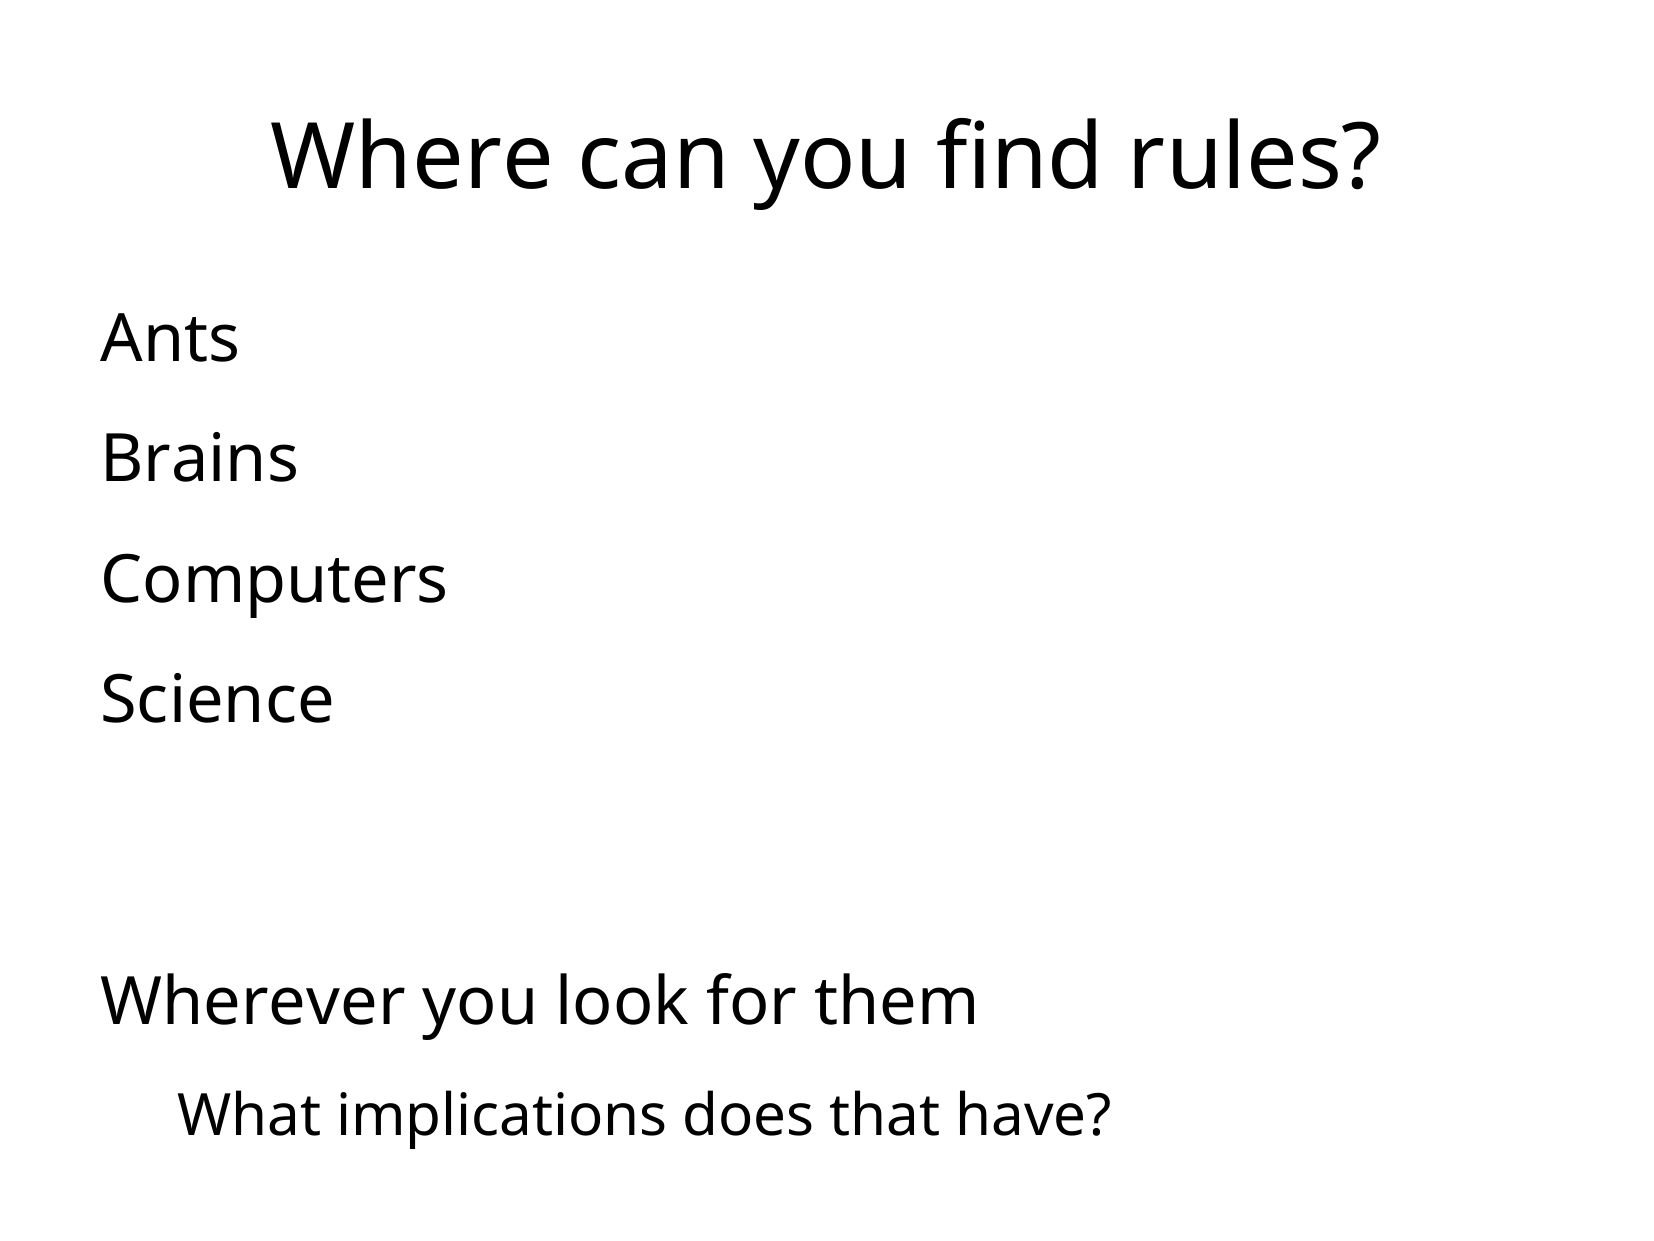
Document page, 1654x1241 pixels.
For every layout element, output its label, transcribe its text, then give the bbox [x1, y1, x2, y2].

list Ants Brains Computers Science Wherever you look for them What implications does that have? [82, 290, 1571, 1109]
title Where can you find rules? [82, 49, 1571, 257]
